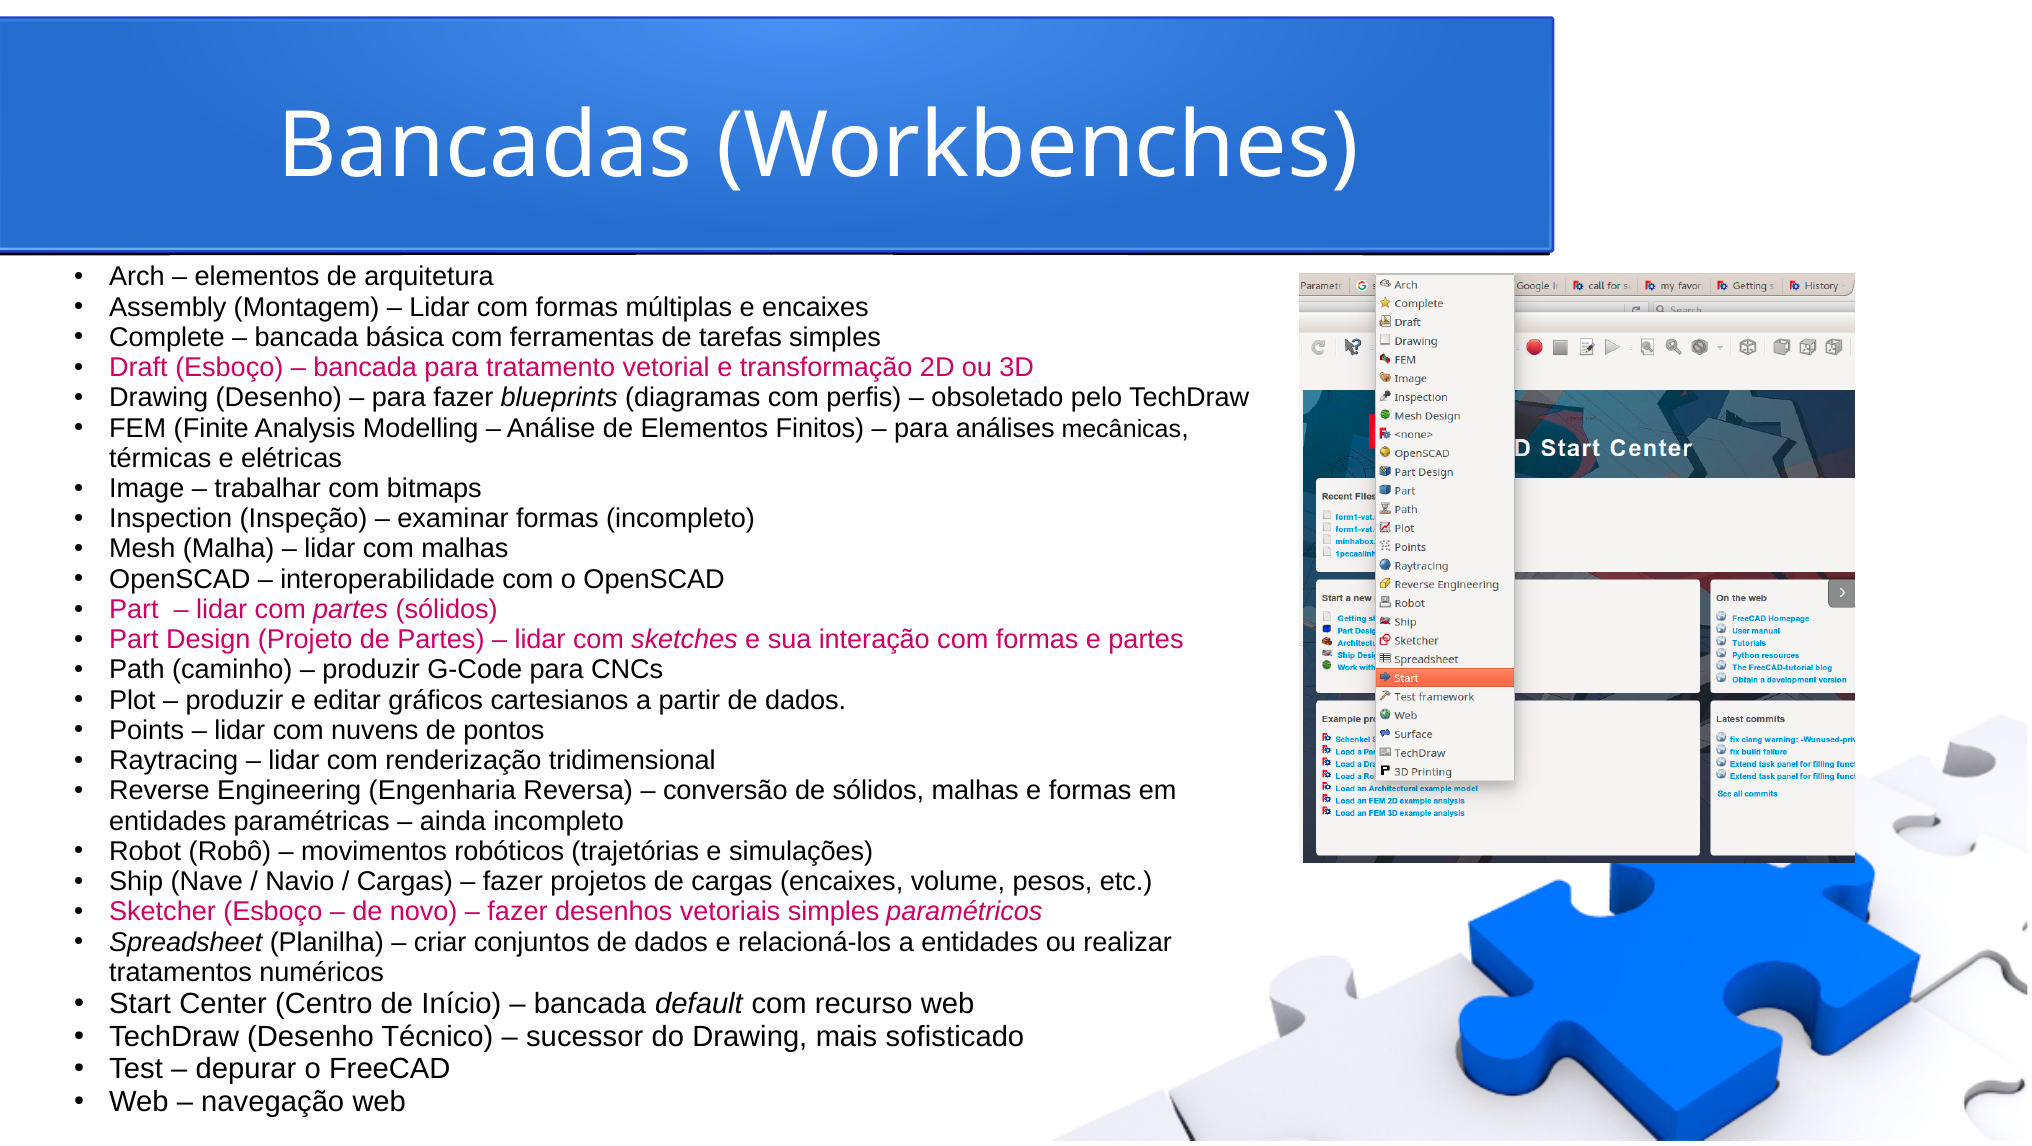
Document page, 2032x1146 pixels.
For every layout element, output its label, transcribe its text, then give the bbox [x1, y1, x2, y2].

picture [1264, 273, 2028, 1141]
title Bancadas (Workbenches) [101, 45, 1536, 237]
text_box Arch – elementos de arquitetura Assembly (Montagem) – Lidar com formas múltiplas e encaixes Complete – bancada básica com ferramentas de tarefas simples Draft (Esboço) – bancada para tratamento vetorial e transformação 2D ou 3D Drawing (Desenho) – para fazer blueprints (diagramas com perfis) – obsoletado pelo TechDraw FEM (Finite Analysis Modelling – Análise de Elementos Finitos) – para análises mecânicas, térmicas e elétricas Image – trabalhar com bitmaps Inspection (Inspeção) – examinar formas (incompleto) Mesh (Malha) – lidar com malhas OpenSCAD – interoperabilidade com o OpenSCAD Part – lidar com partes (sólidos) Part Design (Projeto de Partes) – lidar com sketches e sua interação com formas e partes Path (caminho) – produzir G-Code para CNCs Plot – produzir e editar gráficos cartesianos a partir de dados. Points – lidar com nuvens de pontos Raytracing – lidar com renderização tridimensional Reverse Engineering (Engenharia Reversa) – conversão de sólidos, malhas e formas em entidades paramétricas – ainda incompleto Robot (Robô) – movimentos robóticos (trajetórias e simulações) Ship (Nave / Navio / Cargas) – fazer projetos de cargas (encaixes, volume, pesos, etc.) Sketcher (Esboço – de novo) – fazer desenhos vetoriais simples paramétricos Spreadsheet (Planilha) – criar conjuntos de dados e relacioná-los a entidades ou realizar tratamentos numéricos Start Center (Centro de Início) – bancada default com recurso web TechDraw (Desenho Técnico) – sucessor do Drawing, mais sofisticado Test – depurar o FreeCAD Web – navegação web [59, 253, 1264, 1146]
